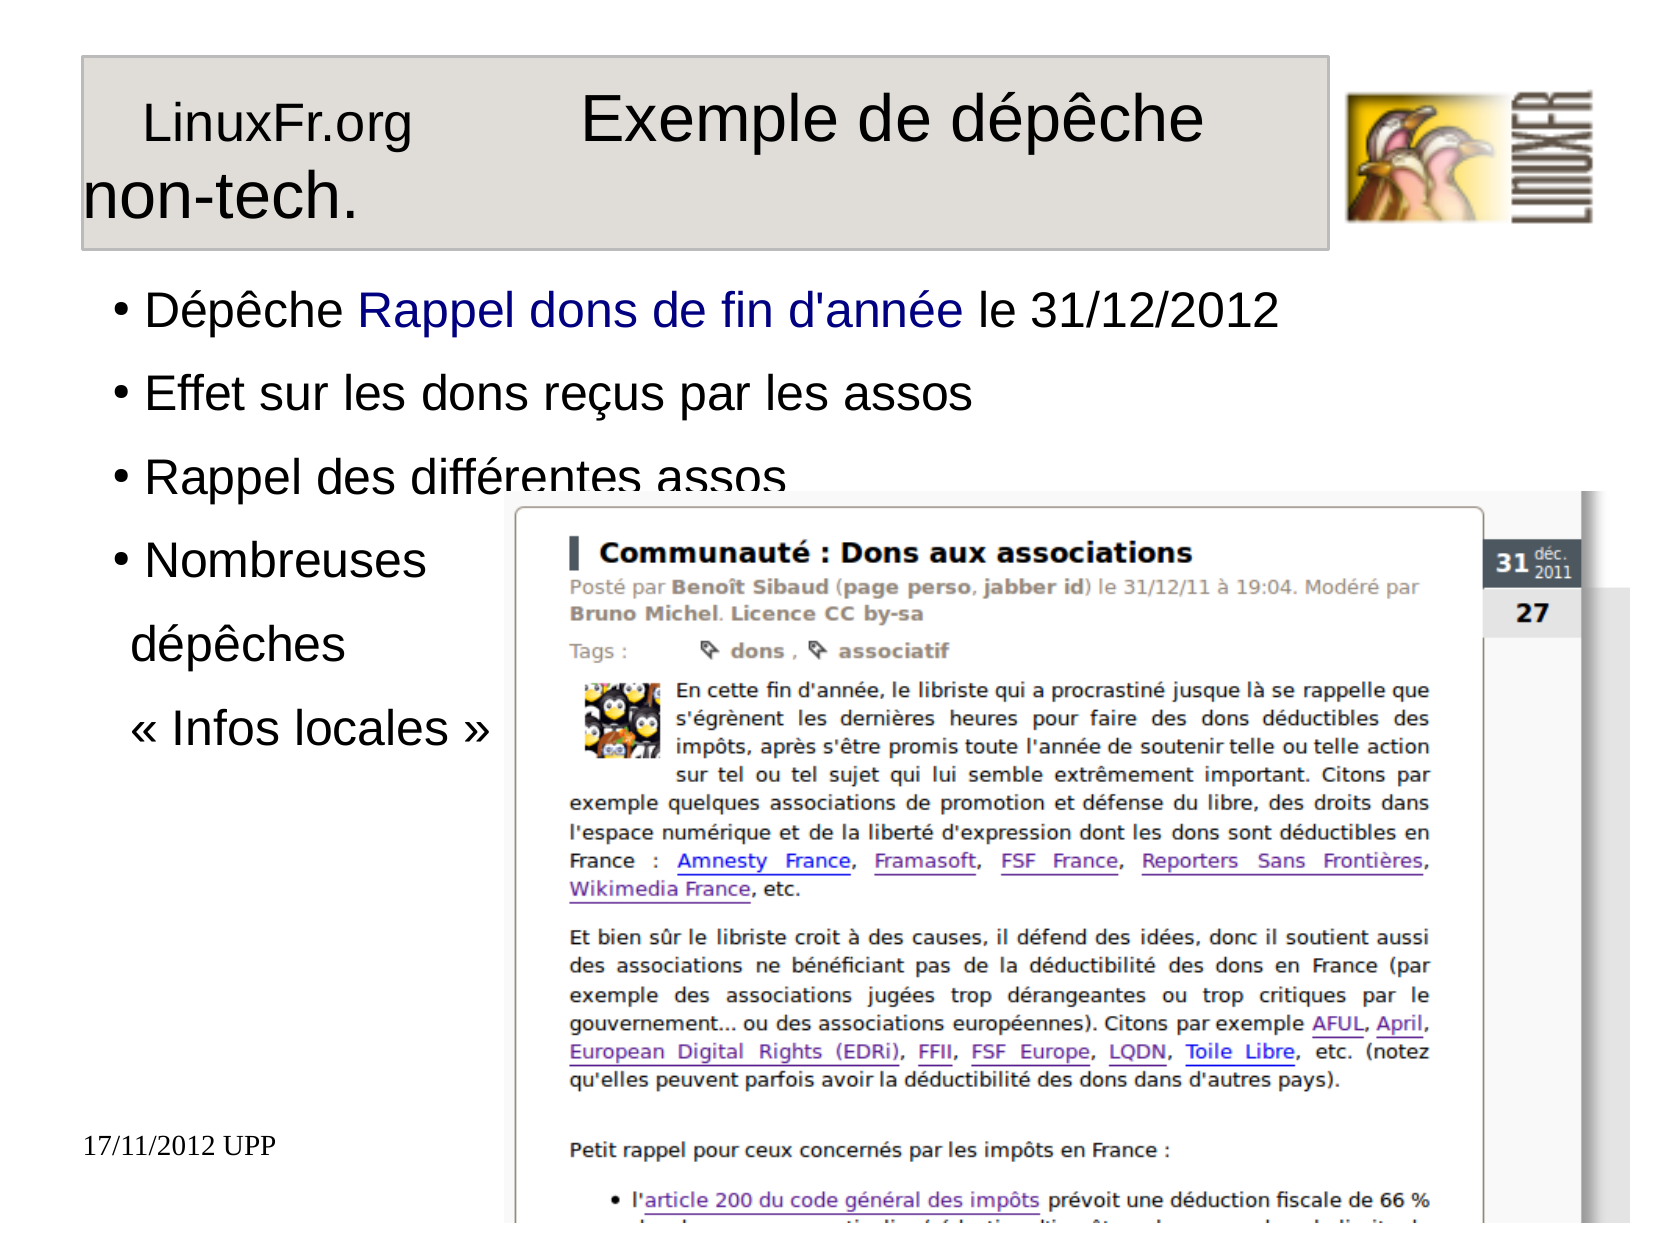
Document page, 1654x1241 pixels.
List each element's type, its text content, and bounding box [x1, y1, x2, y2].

picture [504, 491, 1630, 1223]
text_box Dépêche Rappel dons de fin d'année le 31/12/2012 Effet sur les dons reçus par les assos Rappel des différentes assos Nombreuses dépêches « Infos locales » [76, 253, 1524, 1058]
picture [1341, 88, 1601, 229]
title LinuxFr.org Exemple de dépêche non-tech. [82, 56, 1329, 250]
